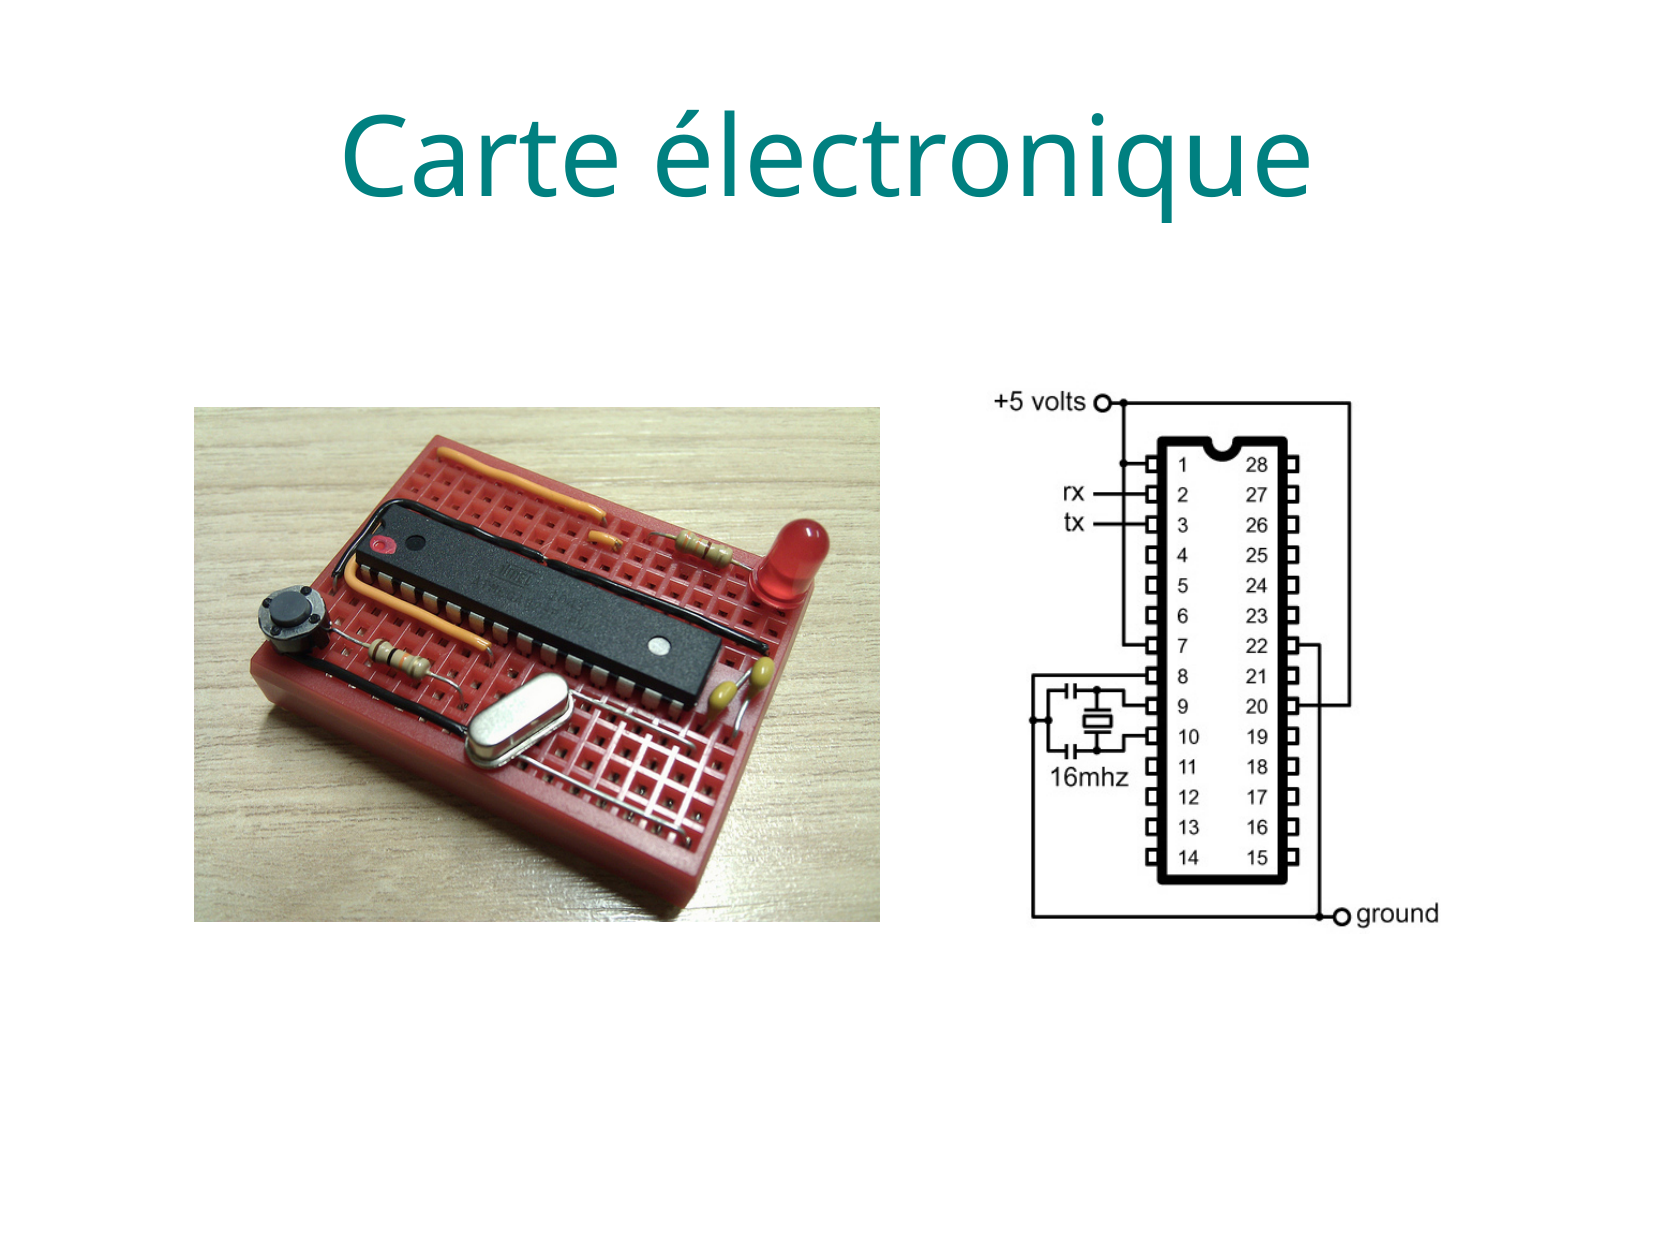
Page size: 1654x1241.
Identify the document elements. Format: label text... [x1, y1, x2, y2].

picture [194, 407, 880, 922]
title Carte électronique [82, 49, 1571, 257]
picture [986, 381, 1447, 934]
